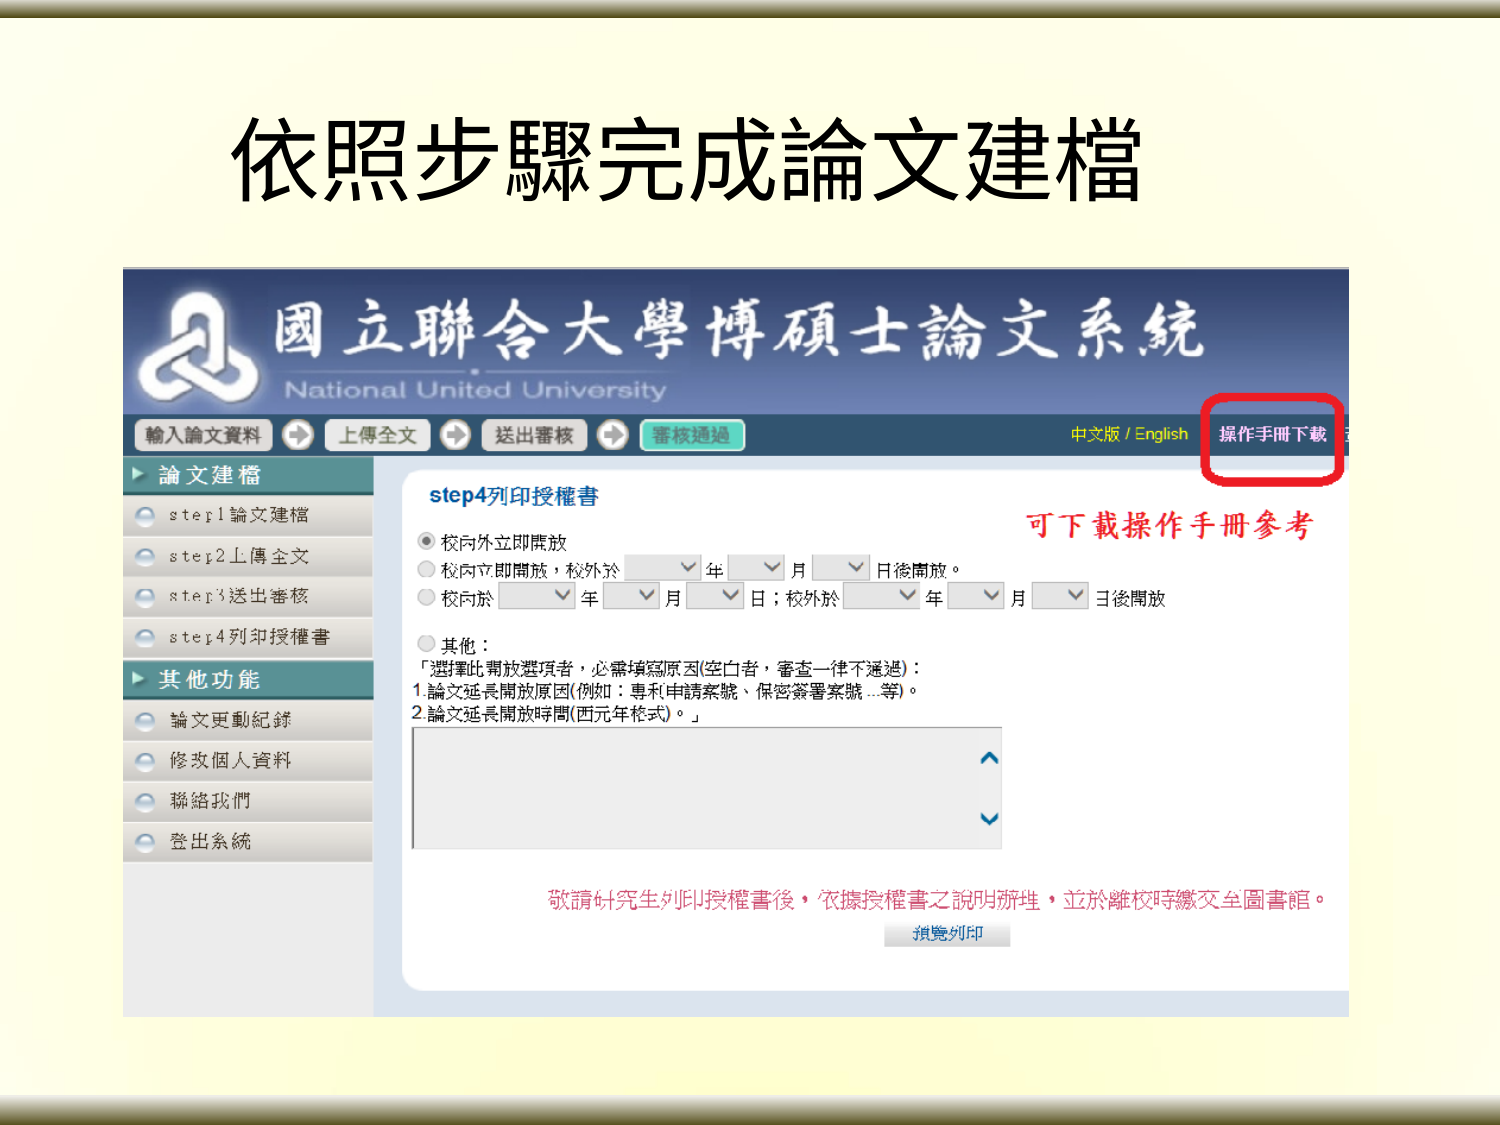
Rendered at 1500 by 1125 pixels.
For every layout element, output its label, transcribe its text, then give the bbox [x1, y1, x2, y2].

text_box 依照步驟完成論文建檔 [75, 45, 1300, 233]
picture [123, 267, 1349, 1017]
